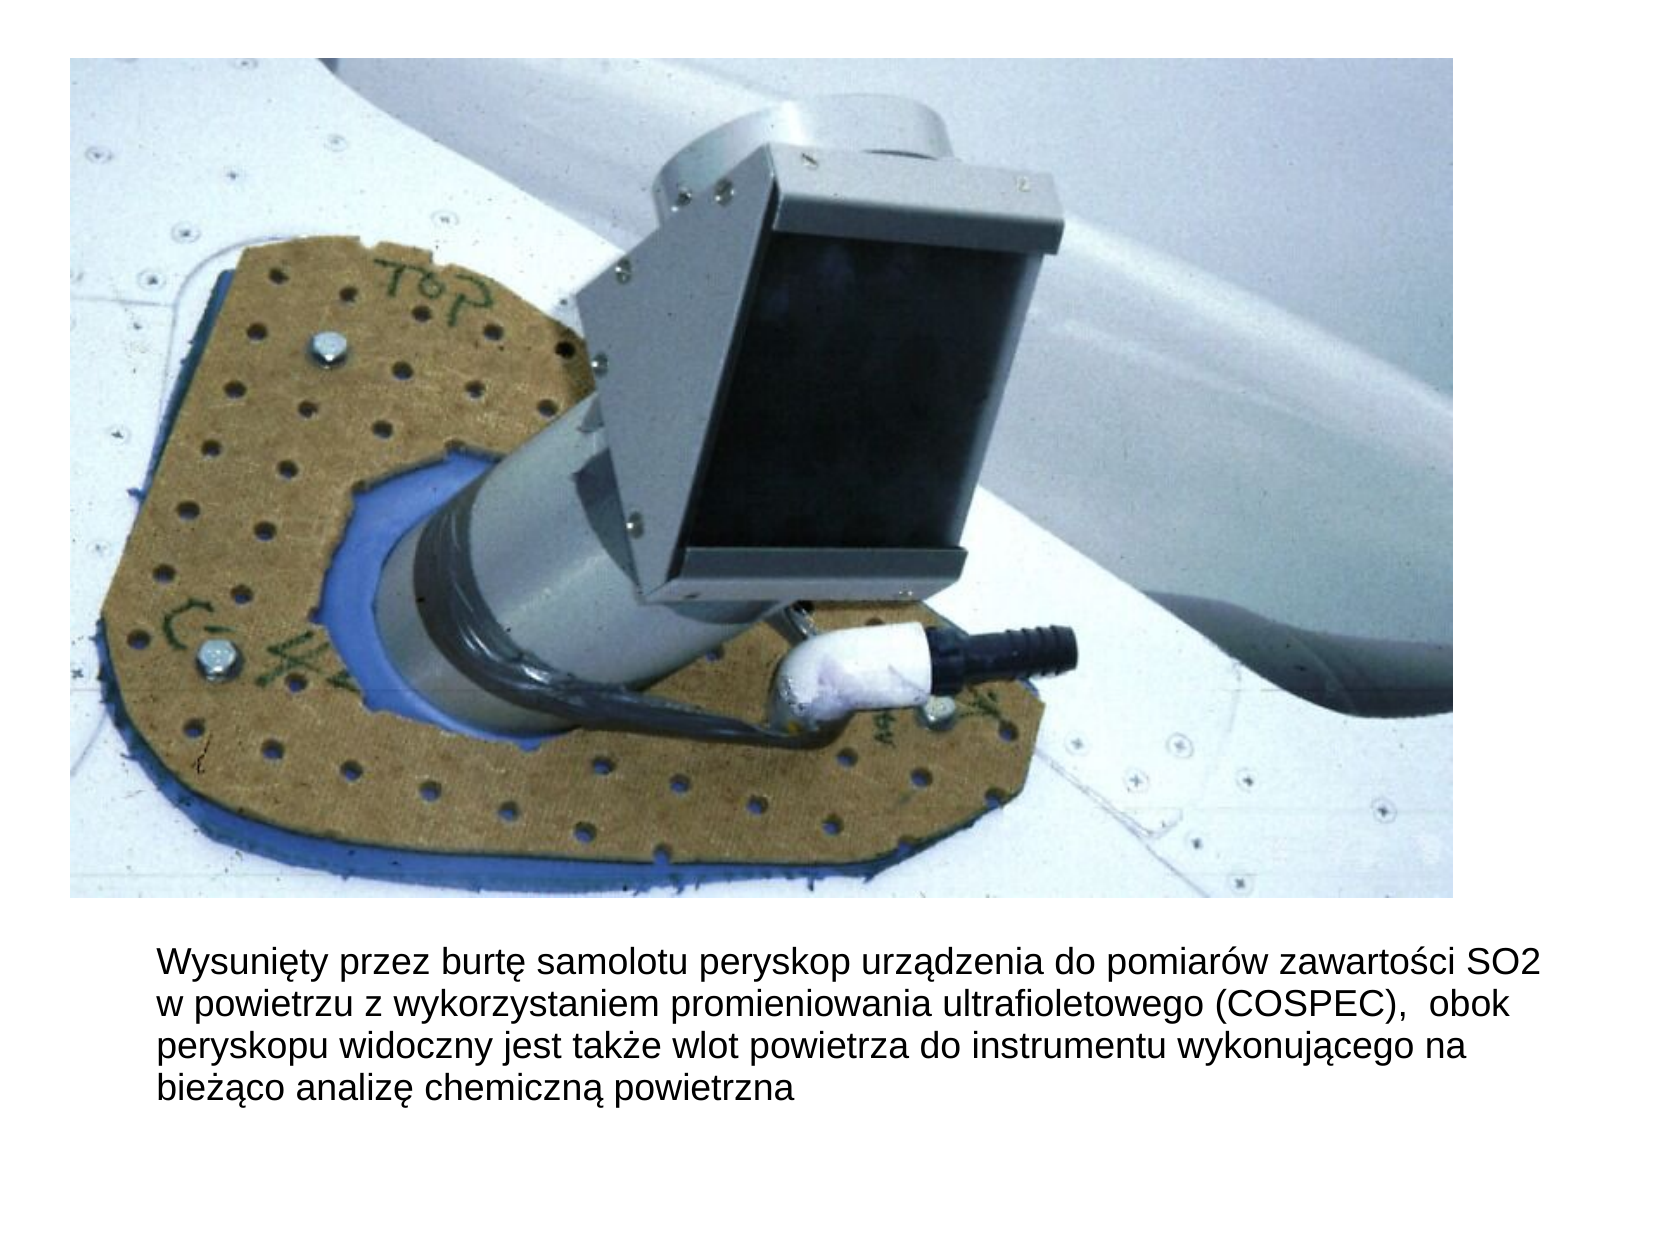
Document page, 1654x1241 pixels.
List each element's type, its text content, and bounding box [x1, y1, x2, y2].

text_box Wysunięty przez burtę samolotu peryskop urządzenia do pomiarów zawartości SO2 w powietrzu z wykorzystaniem promieniowania ultrafioletowego (COSPEC), obok peryskopu widoczny jest także wlot powietrza do instrumentu wykonującego na bieżąco analizę chemiczną powietrzna [141, 933, 1560, 1117]
picture [70, 58, 1453, 898]
